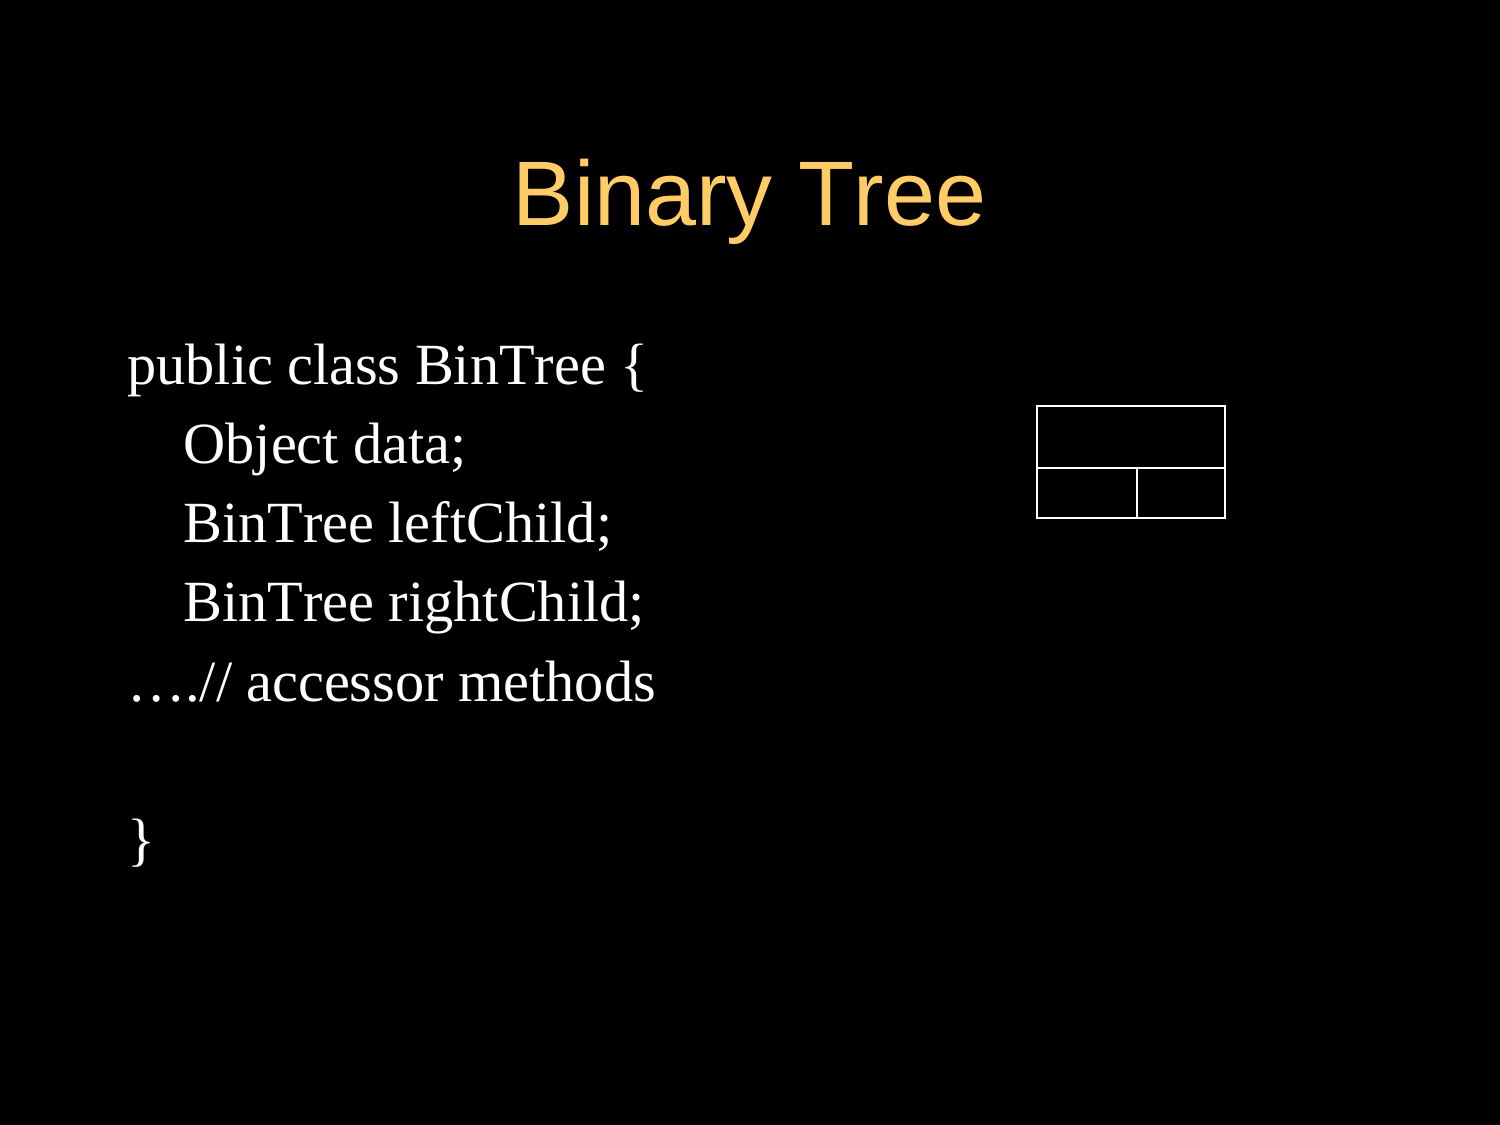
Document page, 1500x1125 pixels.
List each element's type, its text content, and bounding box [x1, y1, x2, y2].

title Binary Tree [112, 99, 1388, 288]
list public class BinTree { Object data; BinTree leftChild; BinTree rightChild; ….// accessor methods } [112, 324, 740, 1001]
